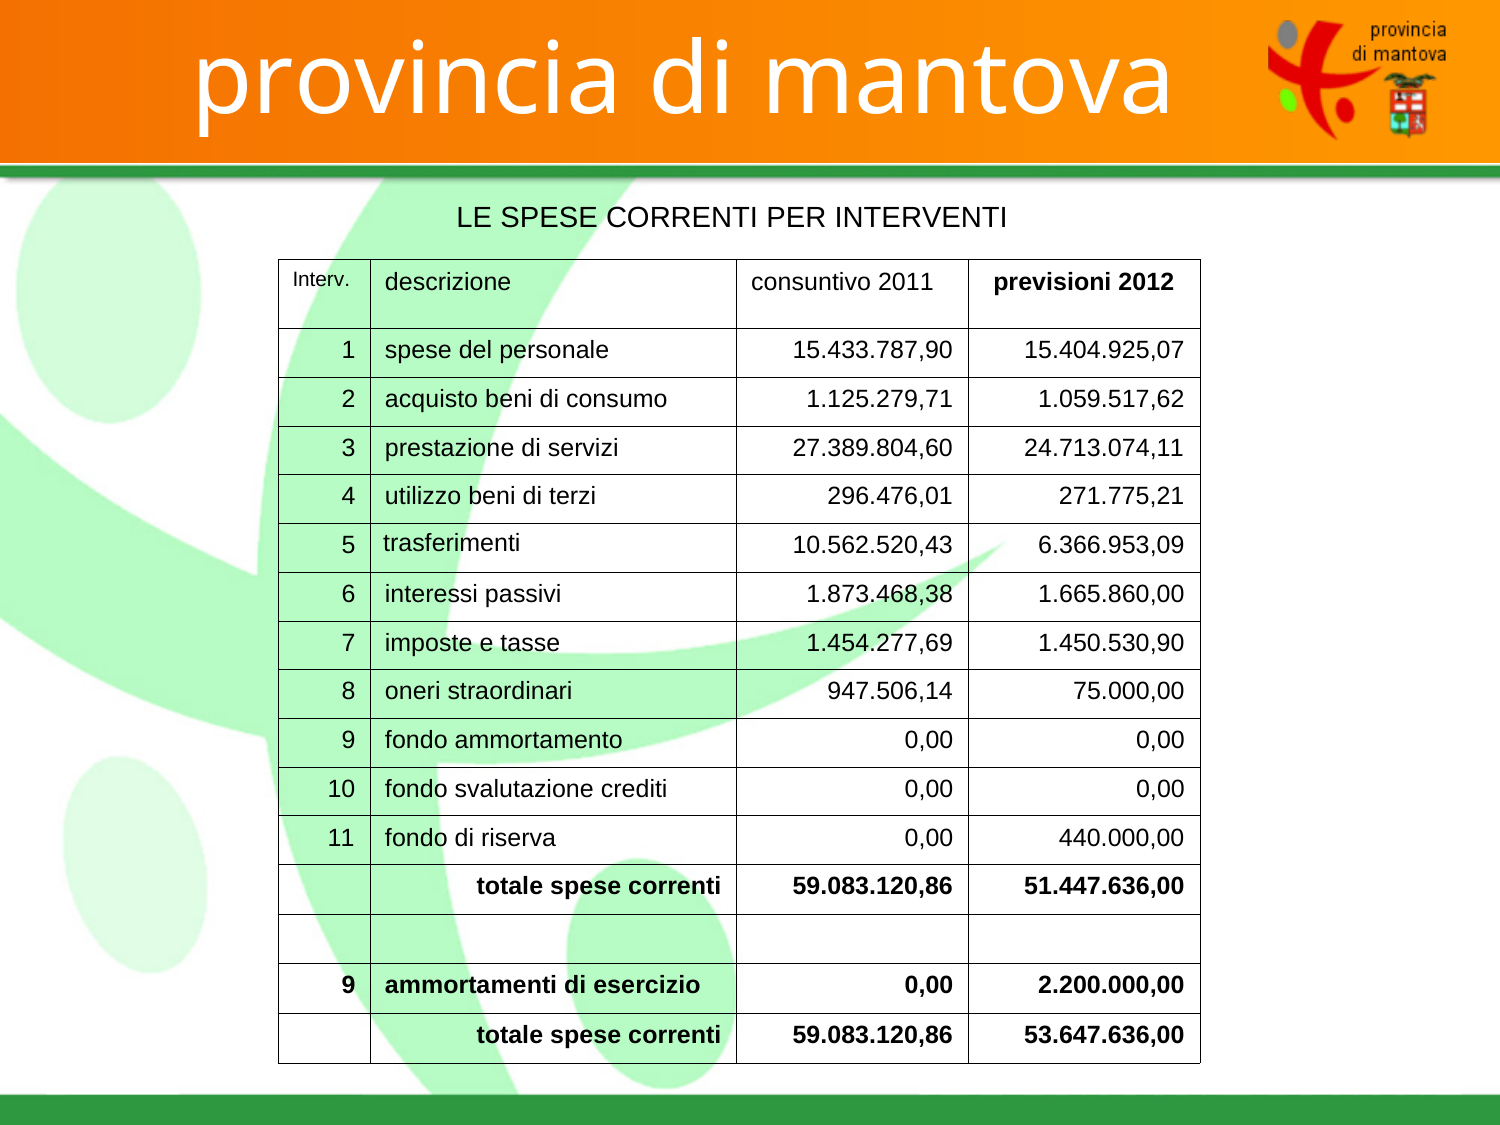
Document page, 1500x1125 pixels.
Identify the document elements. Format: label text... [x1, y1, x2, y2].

table_cell 1.665.860,00 [969, 573, 1200, 621]
table_cell fondo ammortamento [371, 719, 736, 767]
picture [1267, 15, 1452, 142]
table_cell 15.404.925,07 [969, 329, 1200, 377]
table_header previsioni 2012 [969, 260, 1200, 328]
table_cell fondo svalutazione crediti [371, 768, 736, 815]
table_cell acquisto beni di consumo [371, 378, 736, 426]
table_cell 0,00 [969, 768, 1200, 815]
table_cell 1.059.517,62 [969, 378, 1200, 426]
table_cell fondo di riserva [371, 816, 736, 864]
table_cell 440.000,00 [969, 816, 1200, 864]
table_cell 1.125.279,71 [737, 378, 968, 426]
table_cell spese del personale [371, 329, 736, 377]
table_cell 3 [279, 427, 370, 474]
table_cell 5 [279, 524, 370, 572]
table_cell 0,00 [737, 816, 968, 864]
table_cell 0,00 [737, 964, 968, 1013]
table_cell 947.506,14 [737, 670, 968, 718]
table_cell 2.200.000,00 [969, 964, 1200, 1013]
table_header descrizione [371, 260, 736, 328]
table_cell 0,00 [969, 719, 1200, 767]
table_cell 51.447.636,00 [969, 865, 1200, 914]
table_cell [279, 865, 370, 914]
table_cell 1 [279, 329, 370, 377]
text_box provincia di mantova [176, 5, 1205, 142]
table_cell prestazione di servizi [371, 427, 736, 474]
table_cell 27.389.804,60 [737, 427, 968, 474]
table_cell utilizzo beni di terzi [371, 475, 736, 523]
table_cell 75.000,00 [969, 670, 1200, 718]
table_cell 6 [279, 573, 370, 621]
table_cell 11 [279, 816, 370, 864]
table_cell totale spese correnti [371, 865, 736, 914]
table_cell 9 [279, 719, 370, 767]
table_cell 10.562.520,43 [737, 524, 968, 572]
table_cell 296.476,01 [737, 475, 968, 523]
table_cell 15.433.787,90 [737, 329, 968, 377]
picture [0, 163, 1500, 1125]
table_cell 271.775,21 [969, 475, 1200, 523]
table_cell 1.450.530,90 [969, 622, 1200, 669]
table_cell 24.713.074,11 [969, 427, 1200, 474]
table_cell [737, 915, 968, 963]
table_cell totale spese correnti [371, 1014, 736, 1063]
table_cell 0,00 [737, 768, 968, 815]
table_cell 8 [279, 670, 370, 718]
table_cell 7 [279, 622, 370, 669]
table_cell 0,00 [737, 719, 968, 767]
table_cell [279, 1014, 370, 1063]
table_cell imposte e tasse [371, 622, 736, 669]
table_cell trasferimenti [371, 524, 736, 572]
table_cell 9 [279, 964, 370, 1013]
table_cell 4 [279, 475, 370, 523]
table_cell 59.083.120,86 [737, 865, 968, 914]
table_cell 1.873.468,38 [737, 573, 968, 621]
table_cell ammortamenti di esercizio [371, 964, 736, 1013]
table_header consuntivo 2011 [737, 260, 968, 328]
table_cell interessi passivi [371, 573, 736, 621]
table_cell 53.647.636,00 [969, 1014, 1200, 1063]
table_cell 2 [279, 378, 370, 426]
table_cell 10 [279, 768, 370, 815]
table_cell 59.083.120,86 [737, 1014, 968, 1063]
table_cell [371, 915, 736, 963]
table_header LE SPESE CORRENTI PER INTERVENTI [387, 193, 1078, 244]
table_cell 6.366.953,09 [969, 524, 1200, 572]
table_cell [969, 915, 1200, 963]
table_cell [279, 915, 370, 963]
table_cell oneri straordinari [371, 670, 736, 718]
table_header Interv. [279, 260, 370, 328]
table_cell 1.454.277,69 [737, 622, 968, 669]
